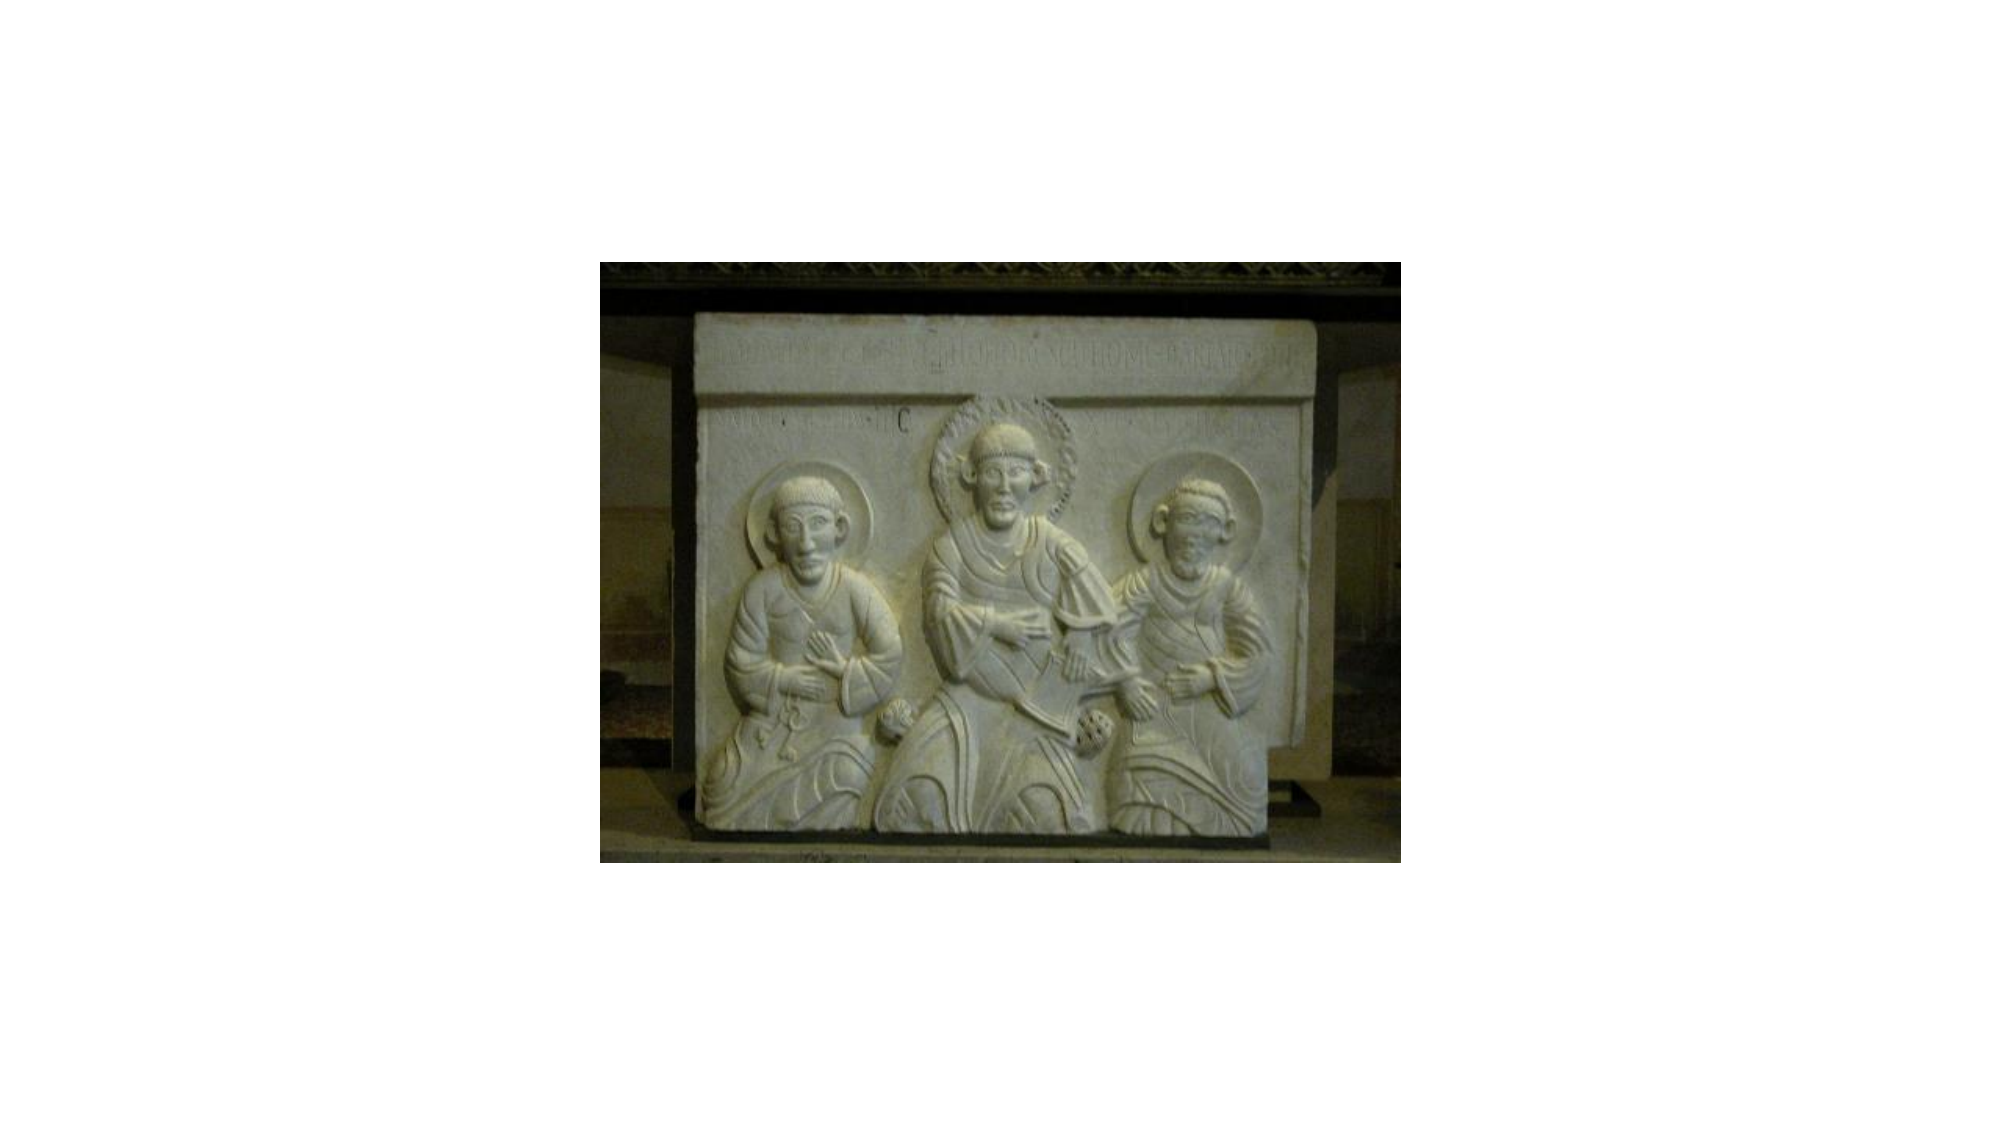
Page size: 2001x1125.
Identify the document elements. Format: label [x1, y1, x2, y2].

picture [600, 262, 1401, 863]
